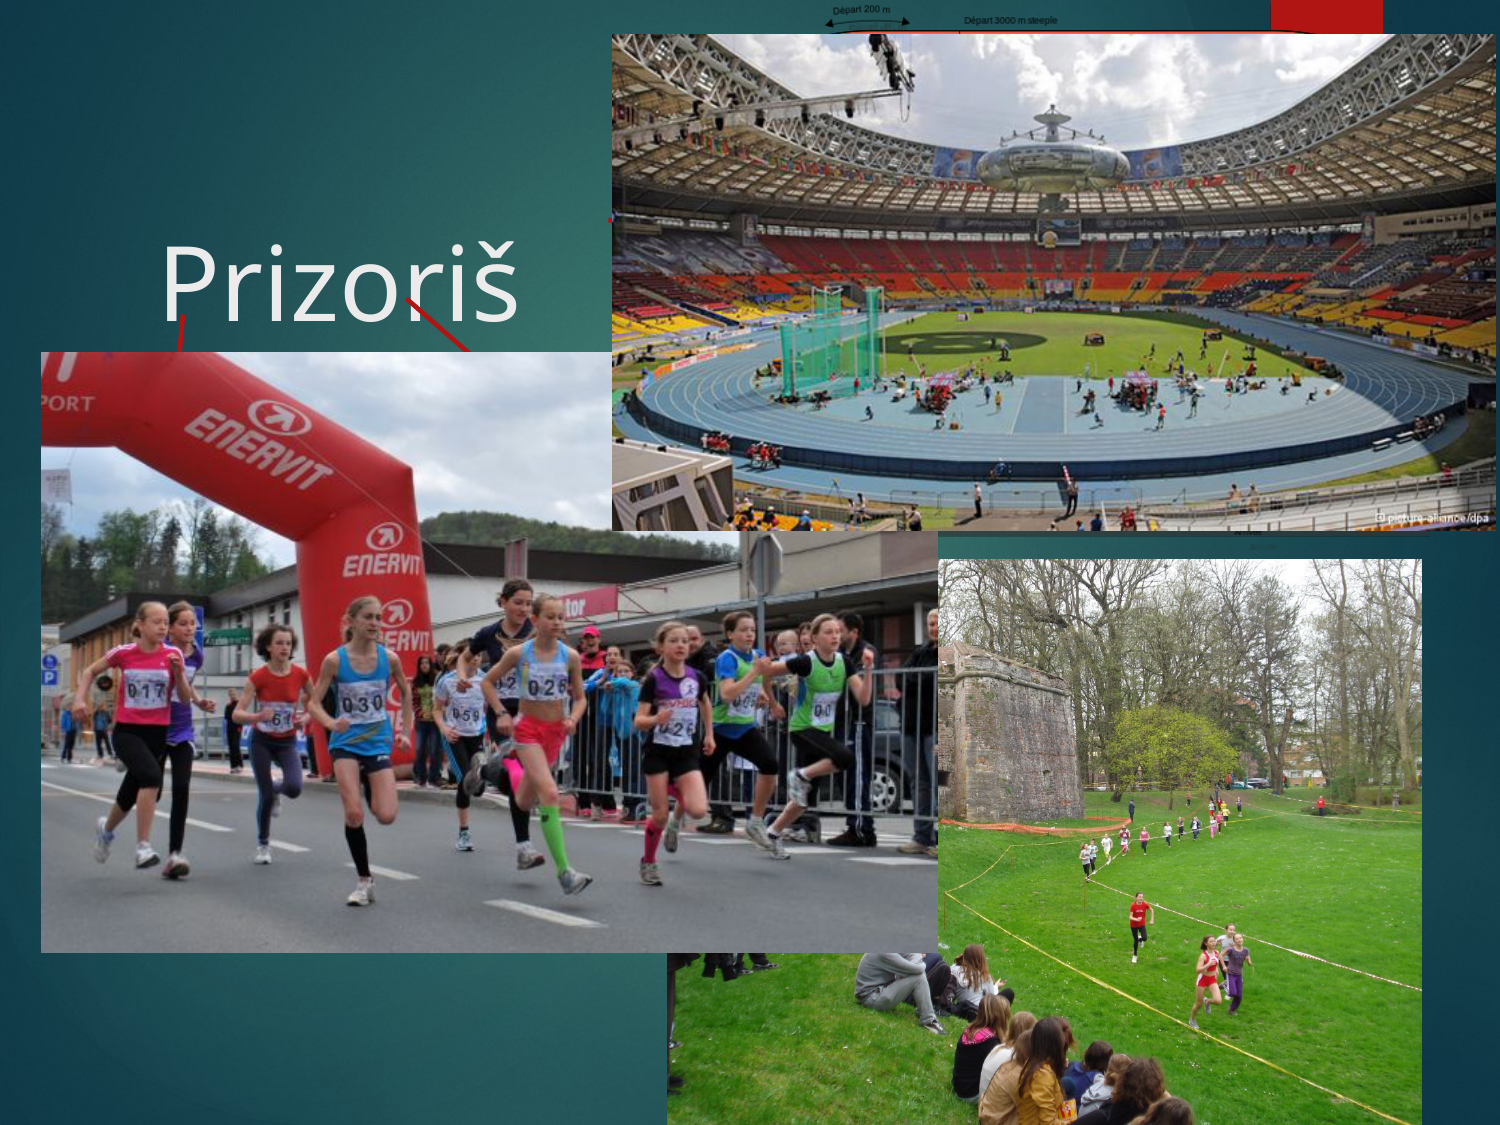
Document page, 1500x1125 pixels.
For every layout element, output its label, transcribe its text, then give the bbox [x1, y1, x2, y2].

picture [0, 0, 1500, 1125]
title Prizorišča [142, 237, 561, 352]
